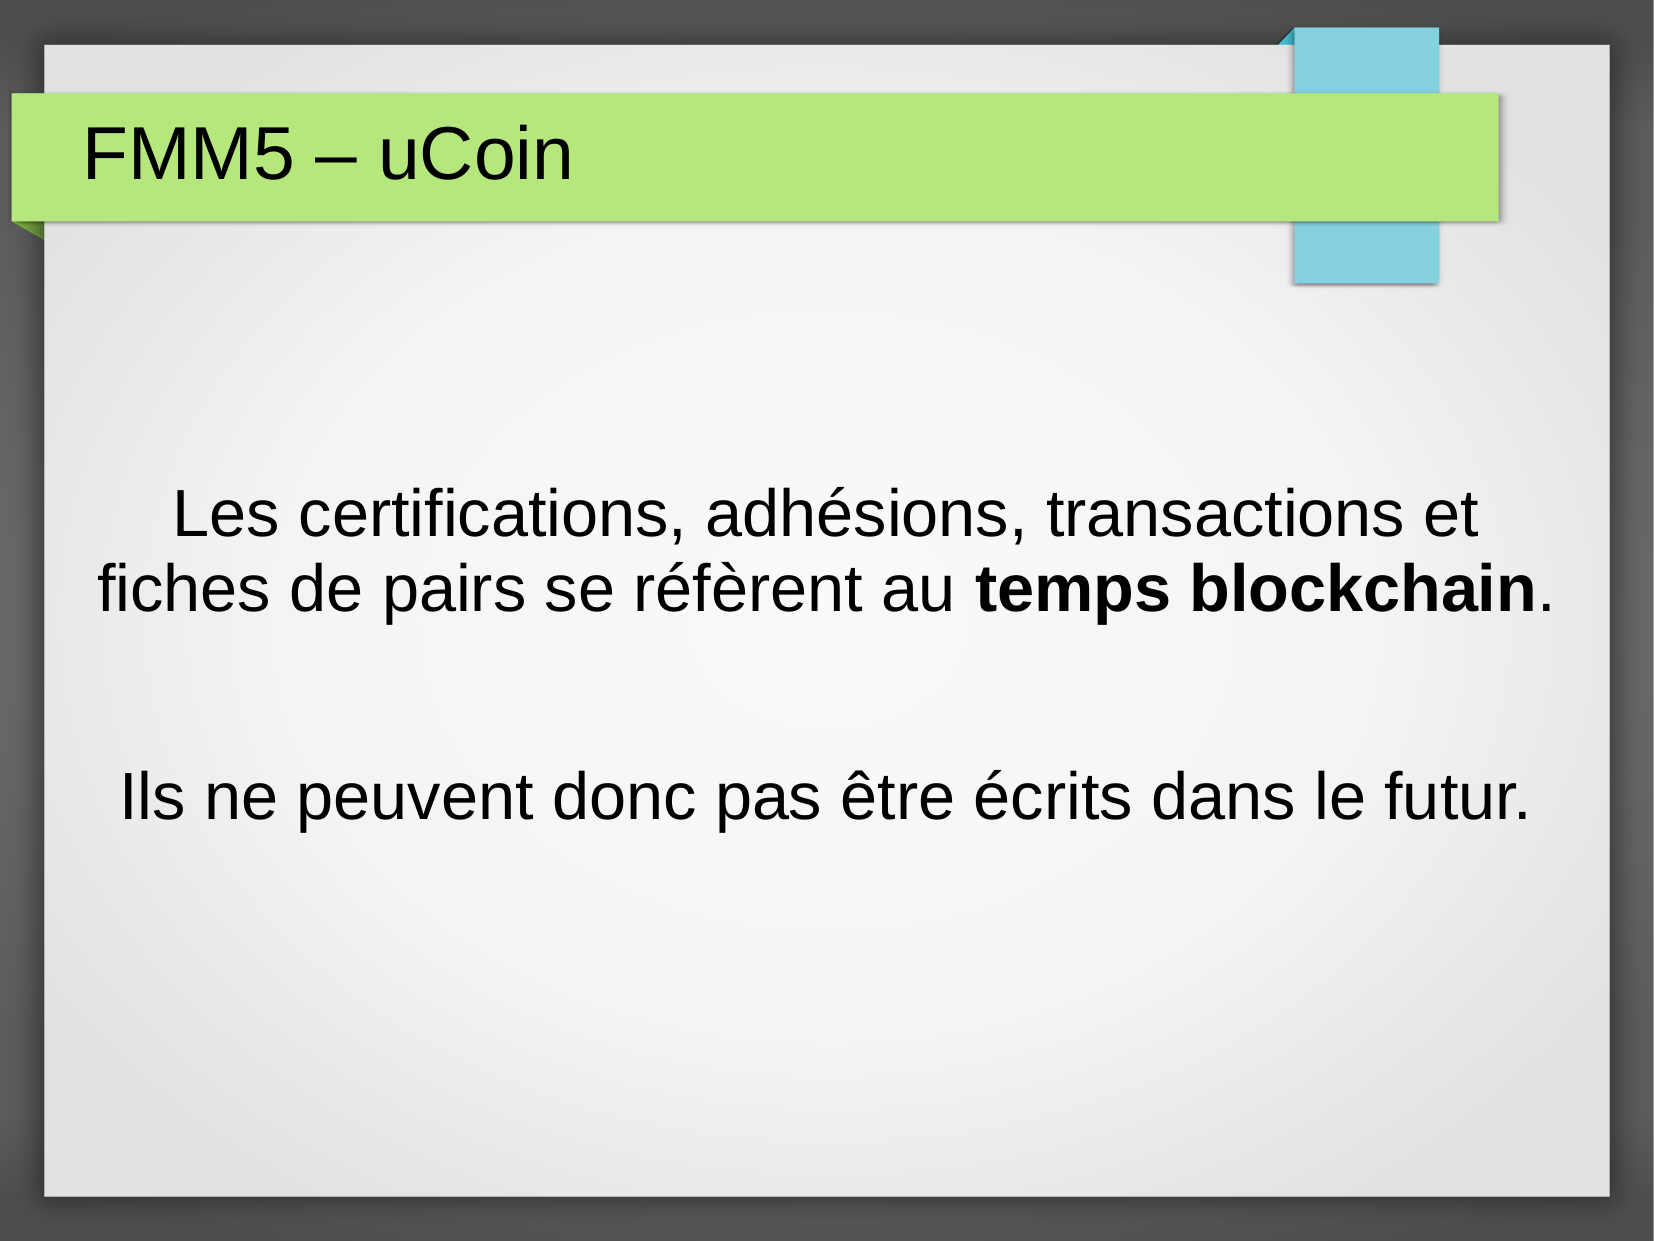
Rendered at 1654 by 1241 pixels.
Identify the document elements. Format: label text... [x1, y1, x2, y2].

picture [0, 0, 1654, 1241]
list Les certifications, adhésions, transactions et fiches de pairs se réfèrent au temps blockchain. Ils ne peuvent donc pas être écrits dans le futur. [82, 295, 1571, 1015]
title FMM5 – uCoin [82, 94, 1264, 213]
